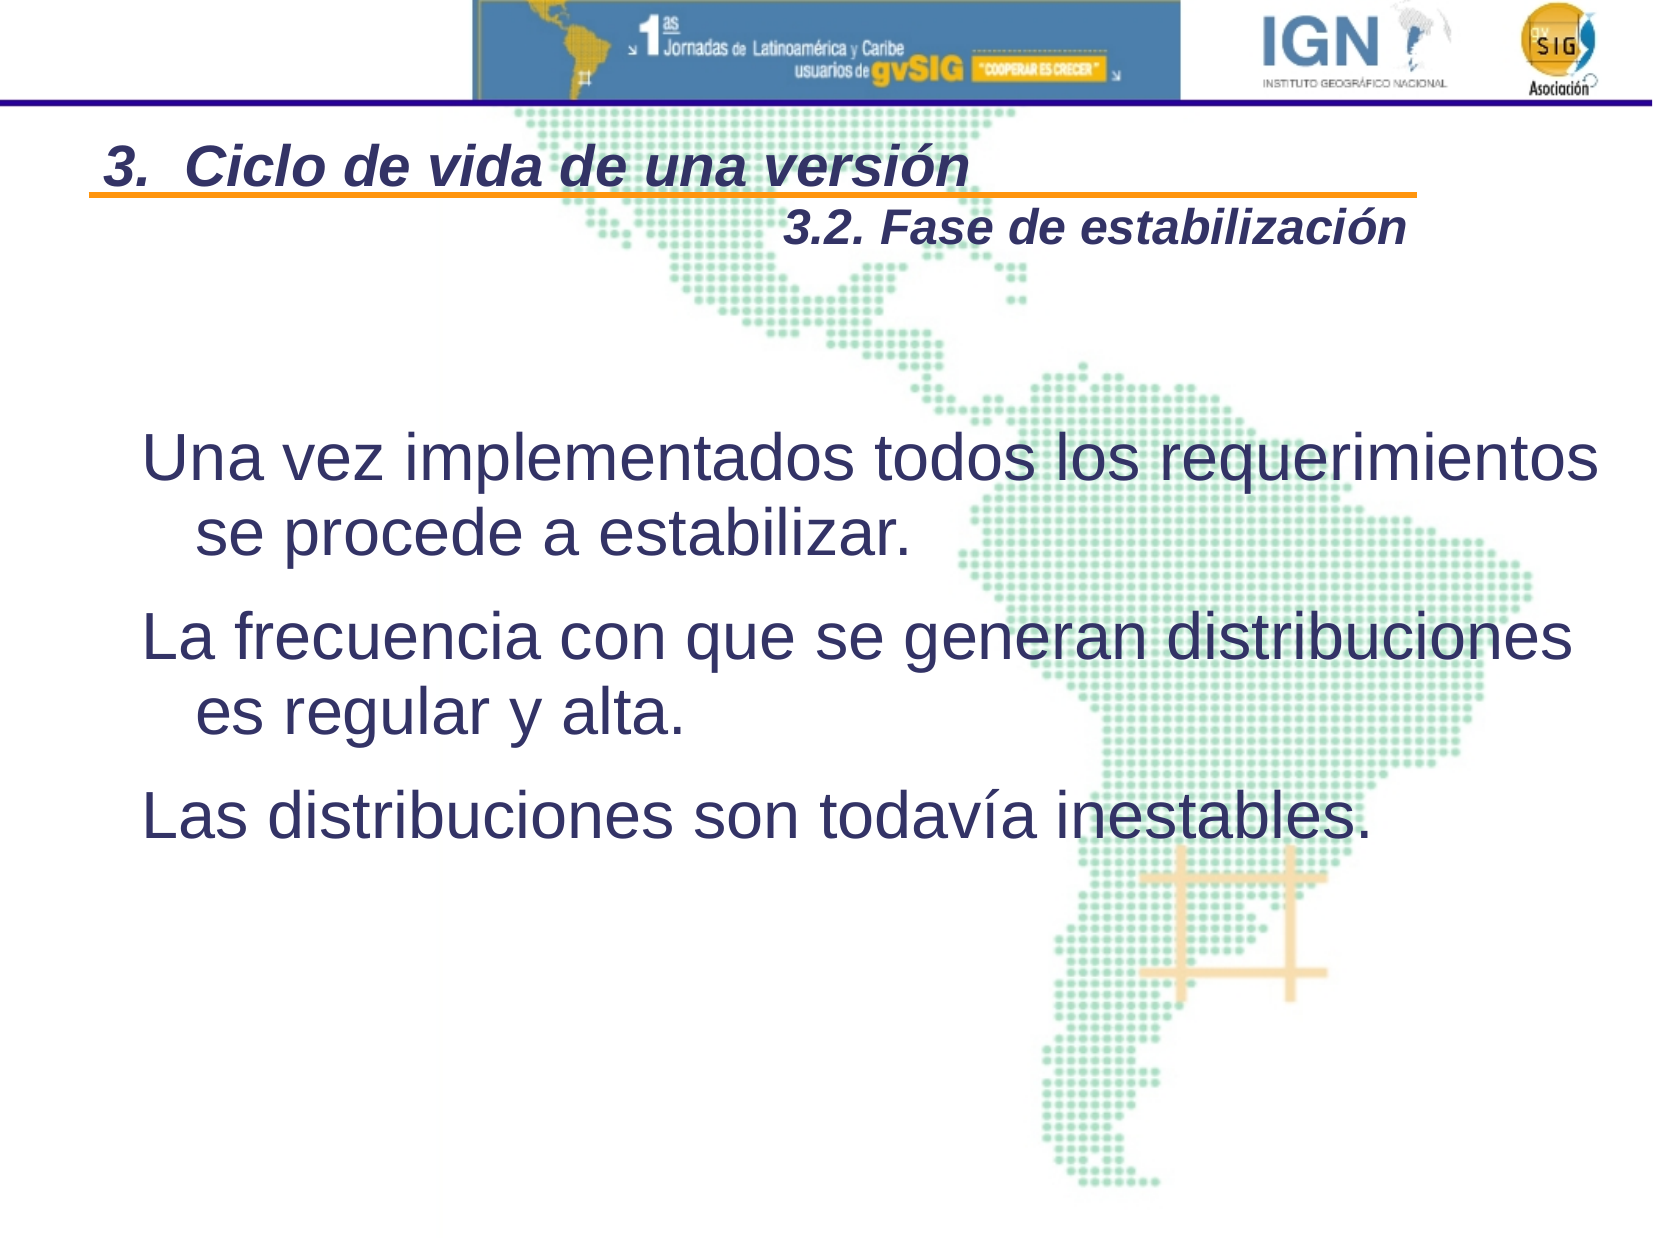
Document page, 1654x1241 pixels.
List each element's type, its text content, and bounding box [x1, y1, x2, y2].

text_box 3. Ciclo de vida de una versión [88, 126, 1388, 192]
text_box 3.2. Fase de estabilización [124, 191, 1424, 265]
picture [0, 0, 1653, 1238]
list Una vez implementados todos los requerimientos se procede a estabilizar. La frecuencia con que se generan distribuciones es regular y alta. Las distribuciones son todavía inestables. [124, 420, 1613, 1224]
